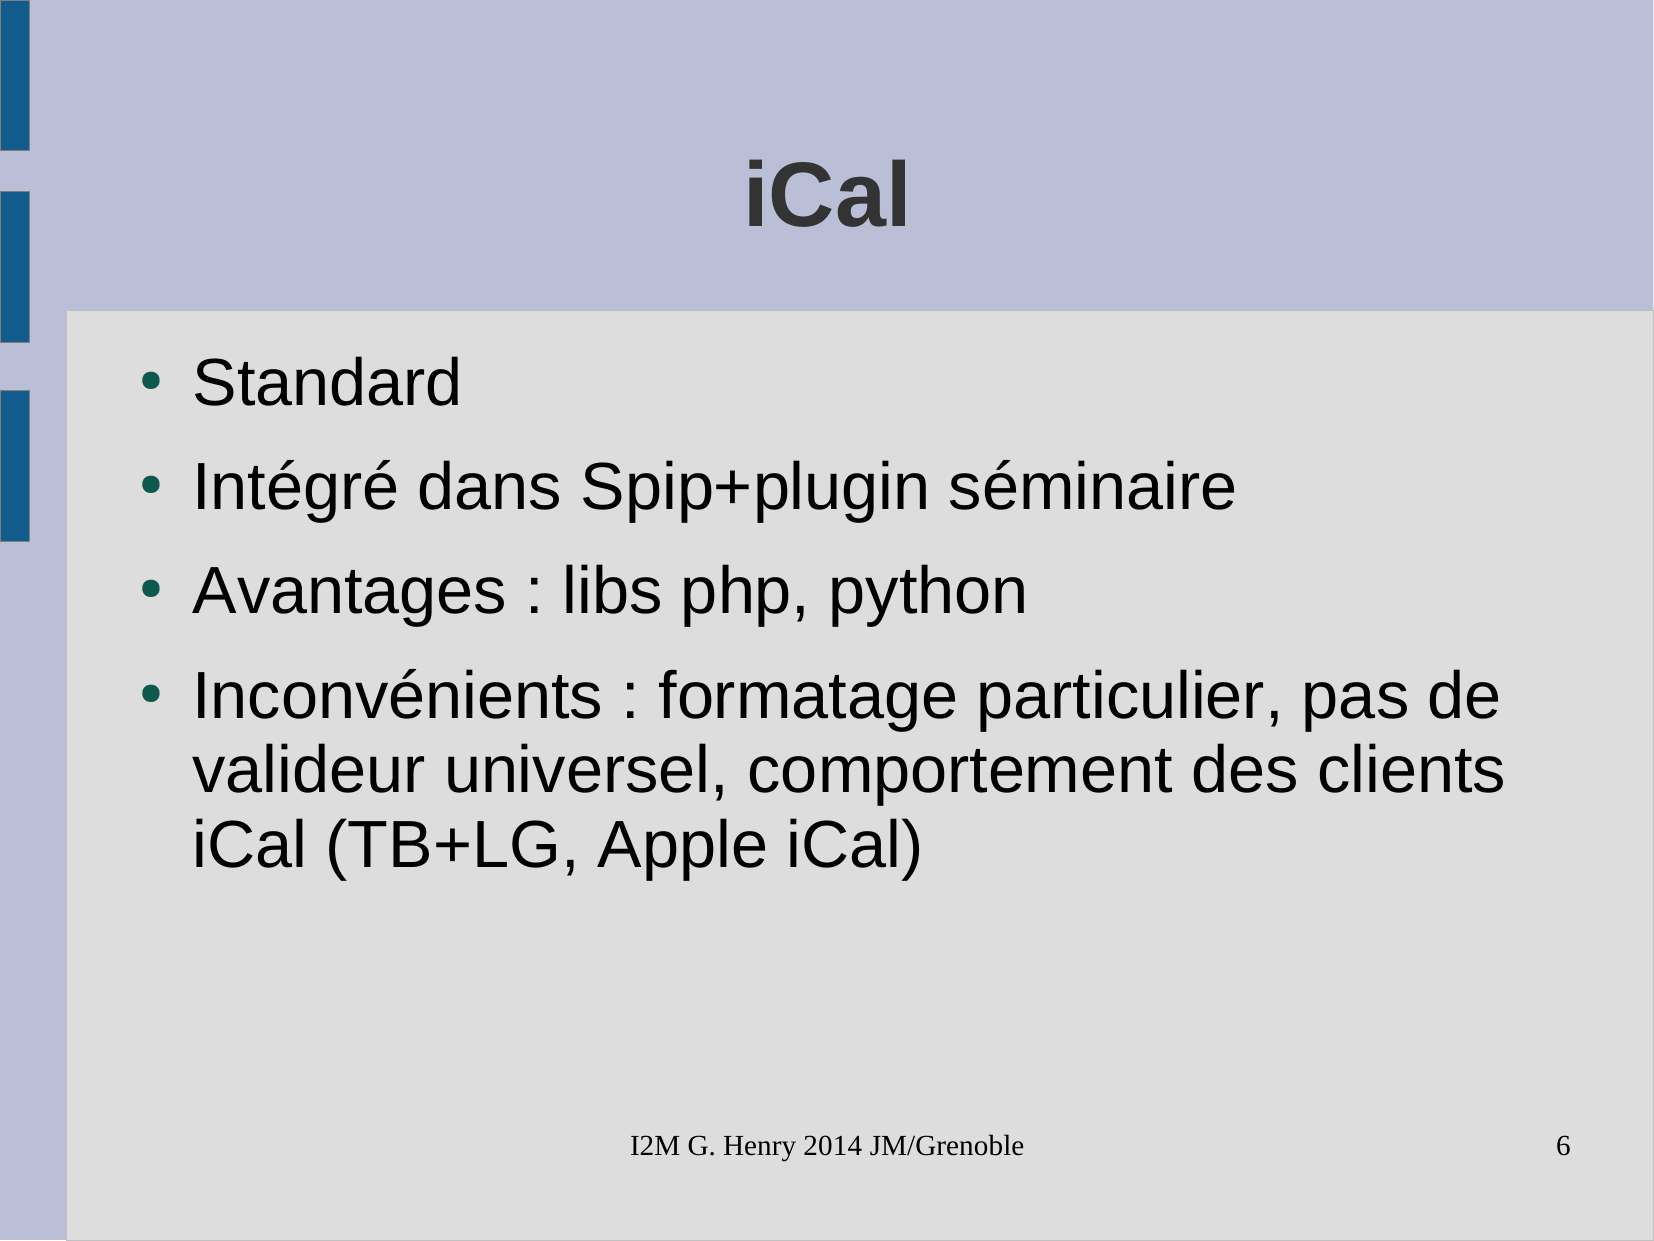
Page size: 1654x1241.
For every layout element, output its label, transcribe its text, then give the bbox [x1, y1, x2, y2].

title iCal [121, 91, 1534, 299]
list Standard Intégré dans Spip+plugin séminaire Avantages : libs php, python Inconvénients : formatage particulier, pas de valideur universel, comportement des clients iCal (TB+LG, Apple iCal) [121, 344, 1534, 1127]
